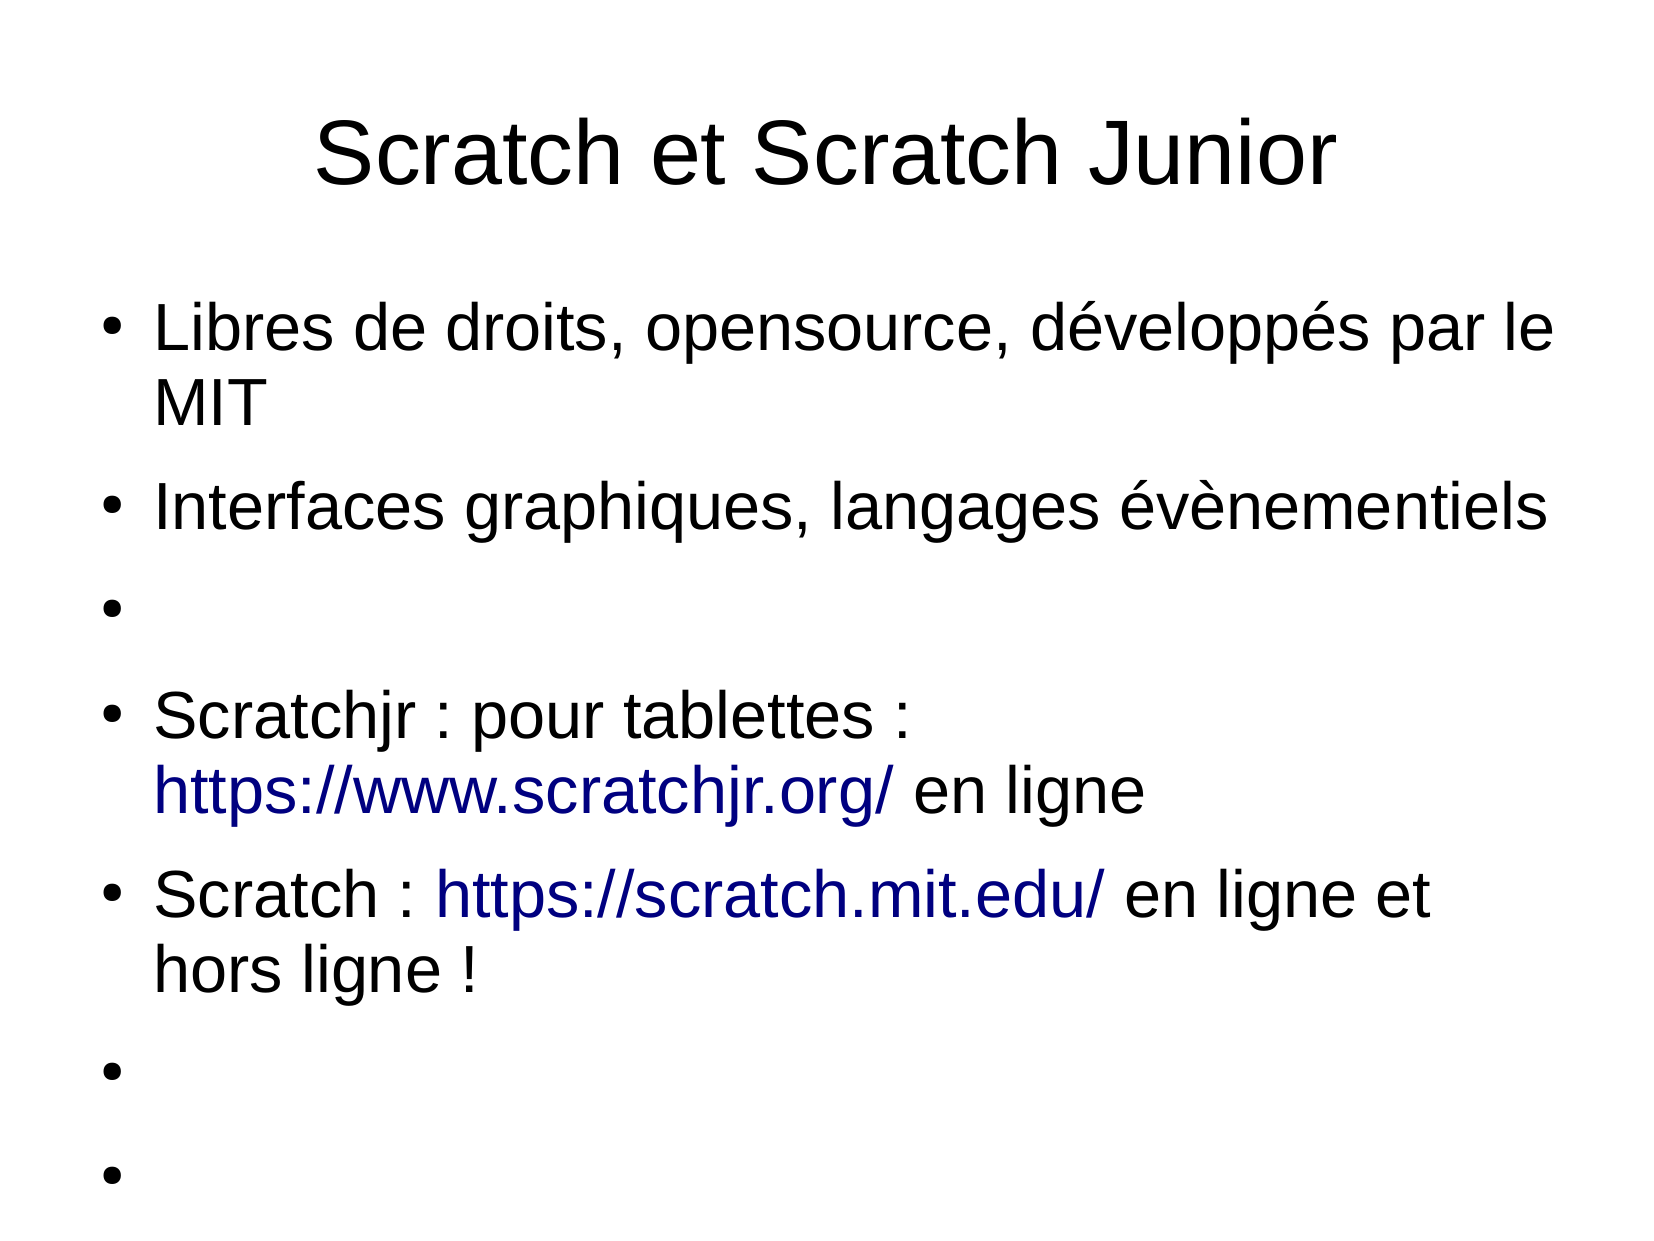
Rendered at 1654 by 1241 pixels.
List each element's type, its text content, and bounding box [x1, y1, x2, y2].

title Scratch et Scratch Junior [82, 49, 1571, 257]
list Libres de droits, opensource, développés par le MIT Interfaces graphiques, langages évènementiels Scratchjr : pour tablettes : https://www.scratchjr.org/ en ligne Scratch : https://scratch.mit.edu/ en ligne et hors ligne ! [82, 290, 1571, 1216]
